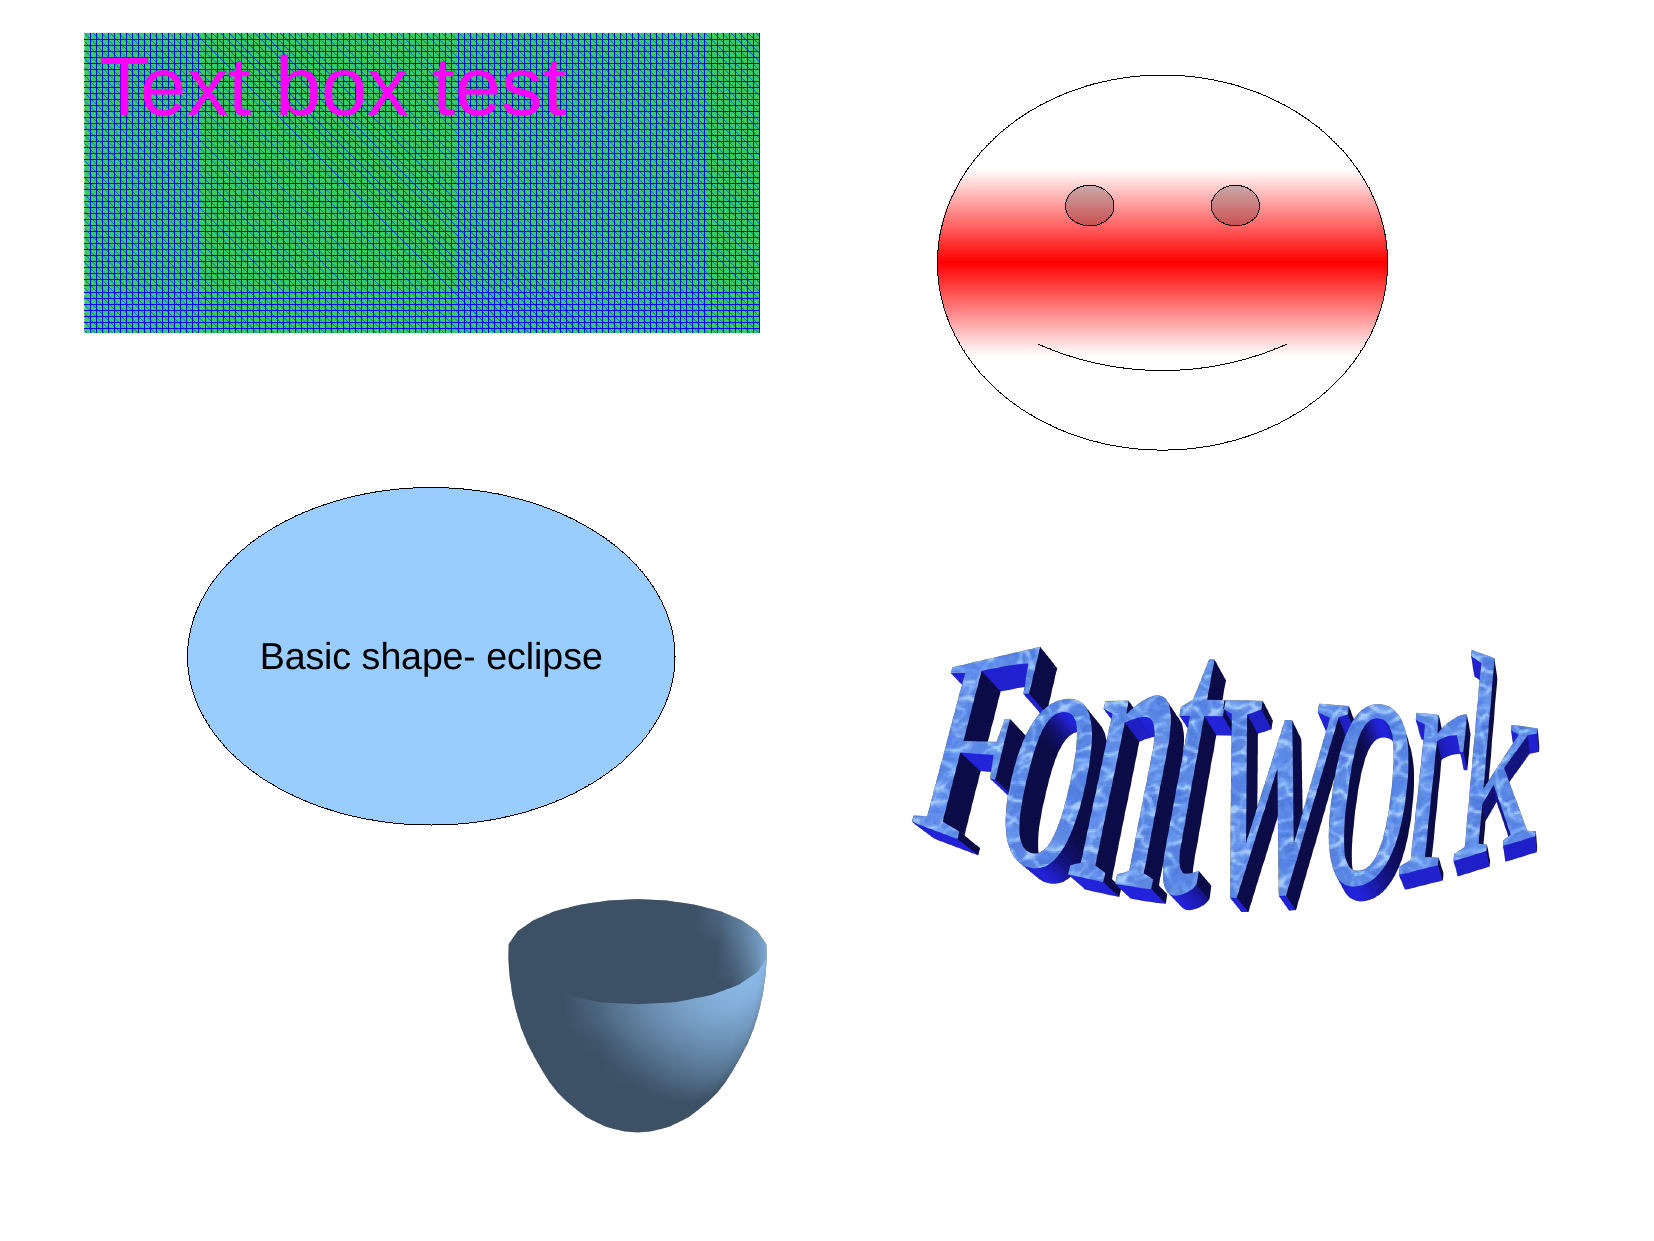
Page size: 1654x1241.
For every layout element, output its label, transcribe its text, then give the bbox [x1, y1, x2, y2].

text_box Text box test [84, 32, 760, 333]
text_box Basic shape- eclipse [187, 487, 676, 826]
text_box [937, 75, 1388, 451]
